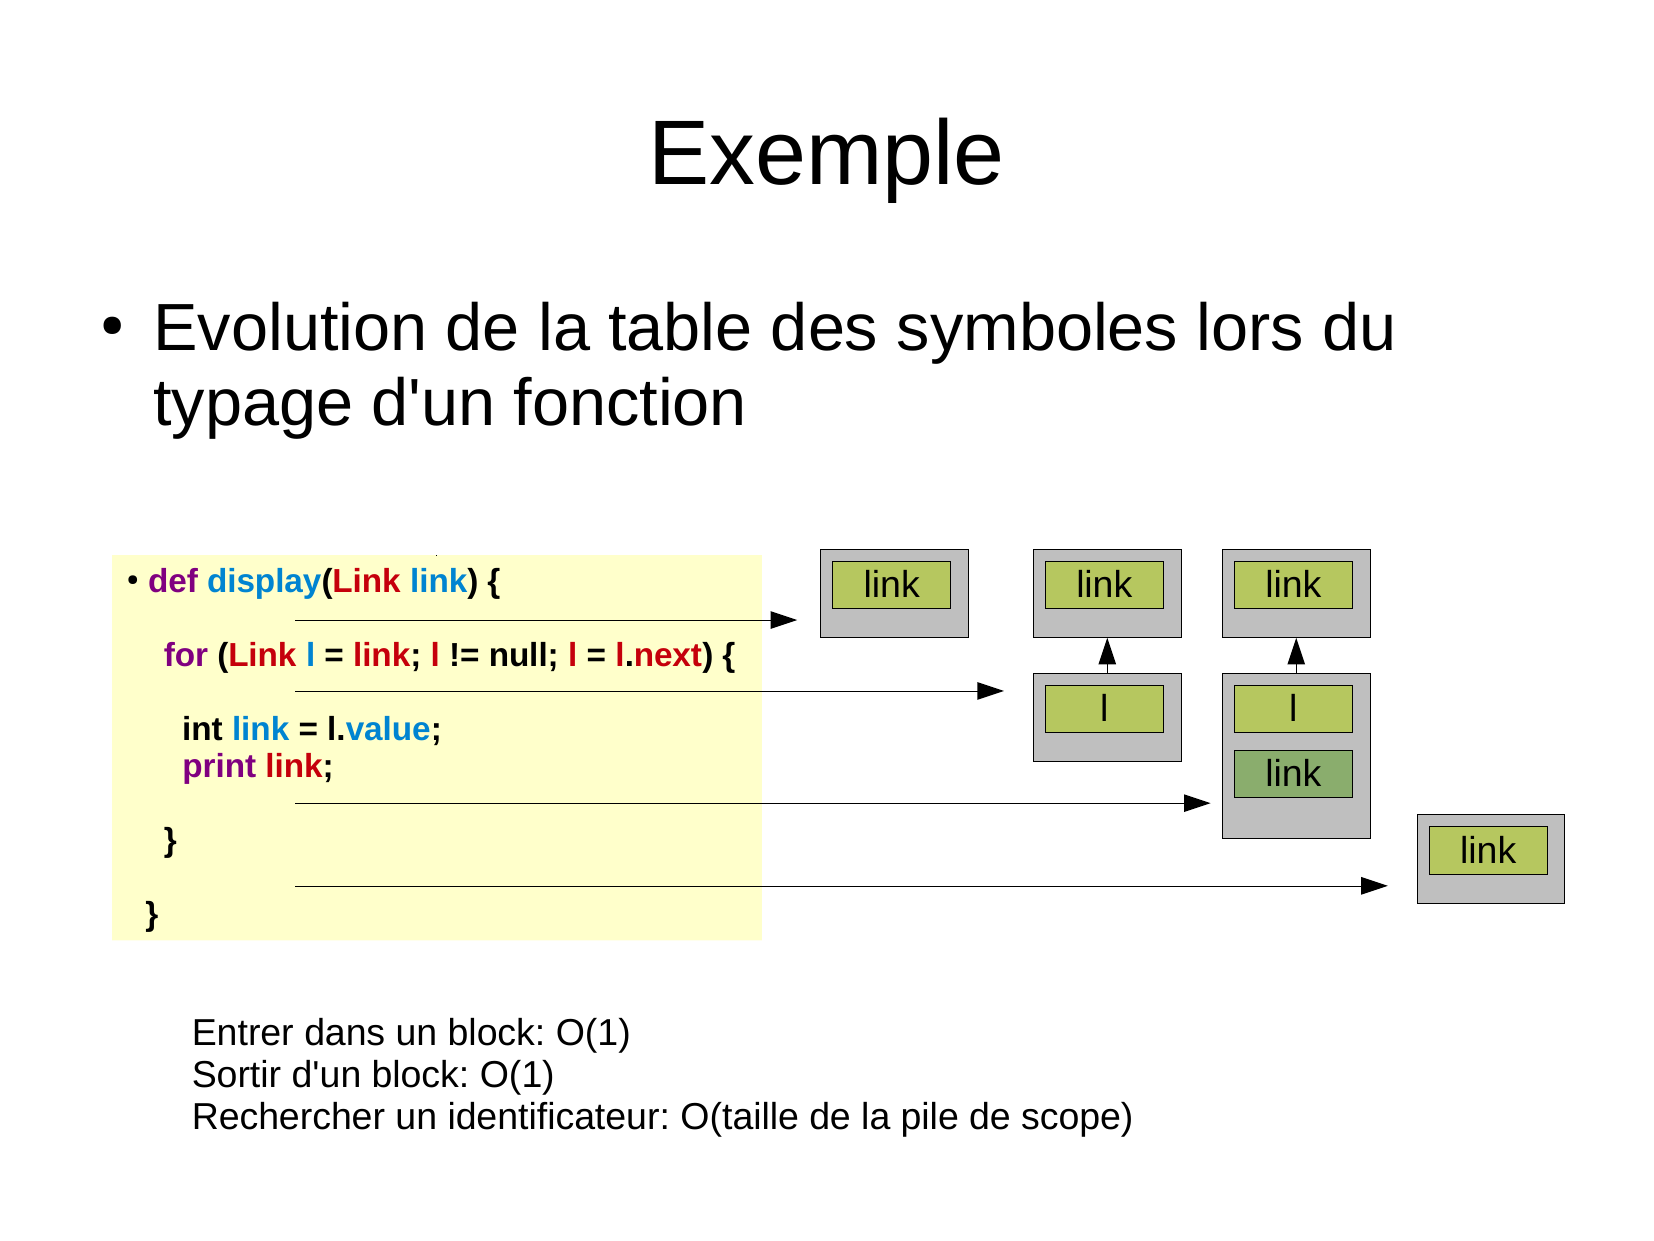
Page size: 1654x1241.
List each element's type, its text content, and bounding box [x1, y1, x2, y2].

text_box [1033, 549, 1182, 638]
text_box link [1045, 561, 1164, 609]
title Exemple [82, 49, 1571, 257]
text_box [1417, 814, 1565, 904]
text_box [1222, 673, 1371, 839]
text_box link [1429, 826, 1548, 875]
text_box Entrer dans un block: O(1) Sortir d'un block: O(1) Rechercher un identificateur: O(taille de la pile de scope) [177, 1003, 1151, 1145]
text_box link [1234, 750, 1353, 798]
text_box def display(Link link) { for (Link l = link; l != null; l = l.next) { int link = l.value; print link; } } [112, 555, 762, 941]
text_box link [1234, 561, 1353, 609]
text_box l [1045, 685, 1164, 733]
text_box [1222, 549, 1371, 638]
list Evolution de la table des symboles lors du typage d'un fonction [82, 290, 1571, 502]
text_box l [1234, 685, 1353, 733]
text_box link [832, 561, 951, 609]
text_box [820, 549, 969, 638]
text_box [1033, 673, 1182, 762]
